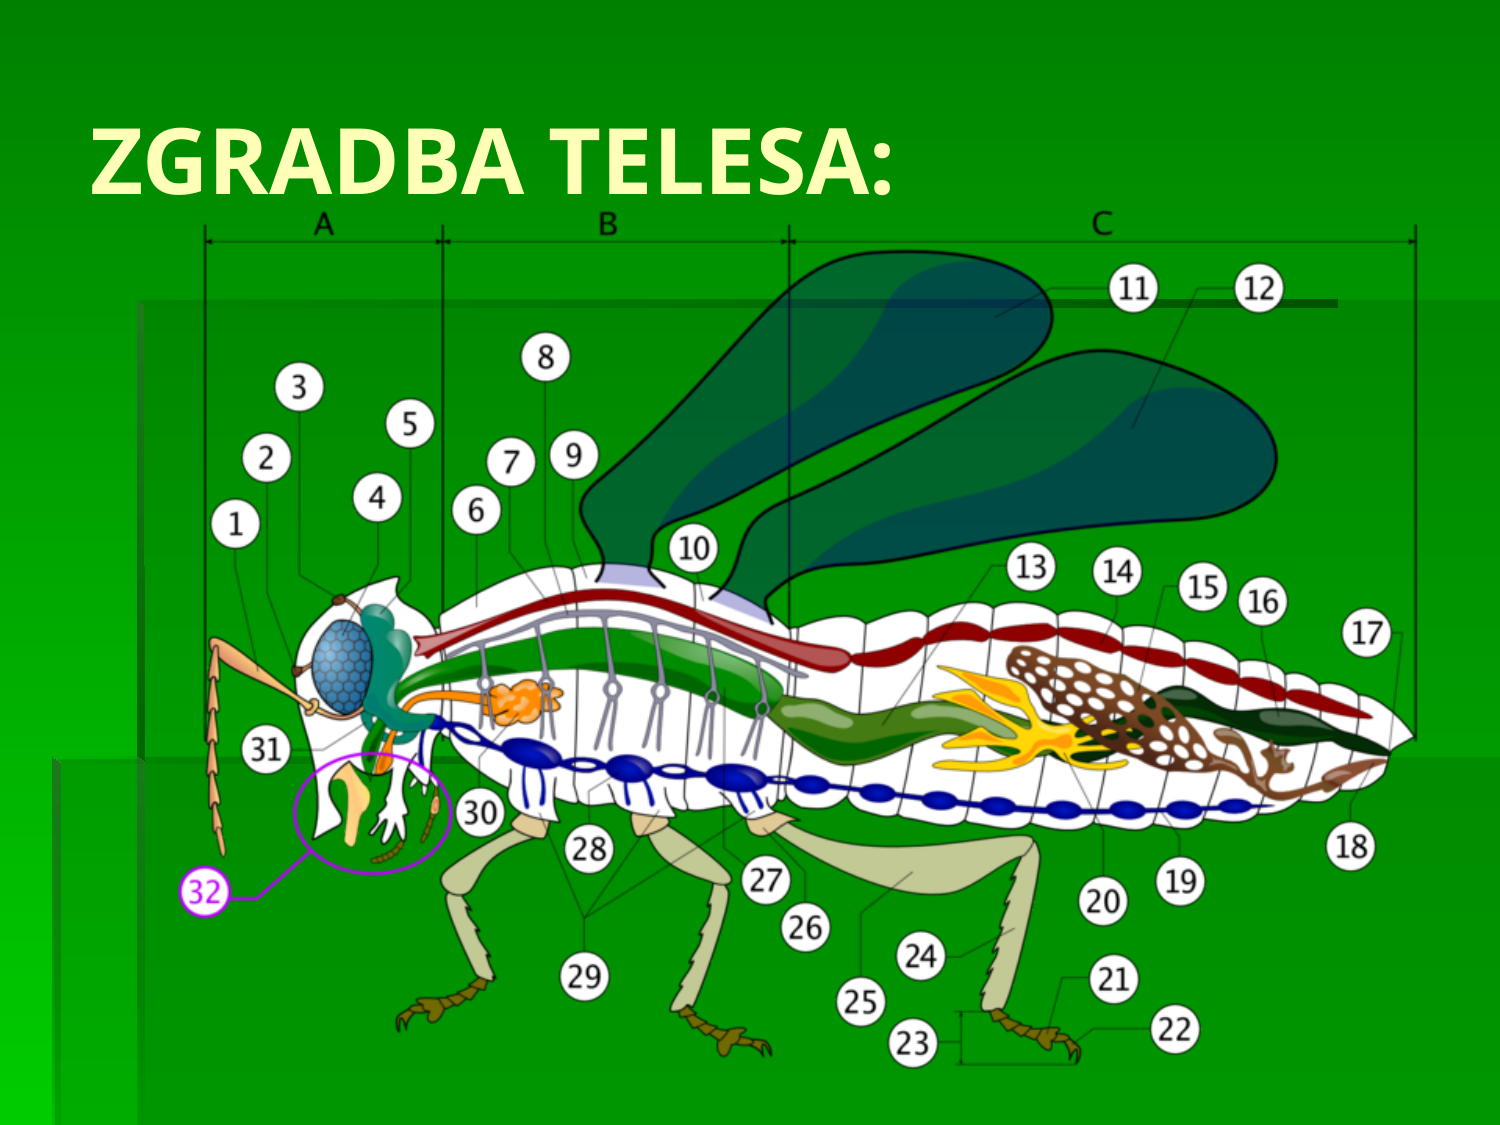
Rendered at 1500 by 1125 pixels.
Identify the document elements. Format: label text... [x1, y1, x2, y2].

picture [171, 207, 1422, 1077]
title ZGRADBA TELESA: [75, 40, 1451, 275]
